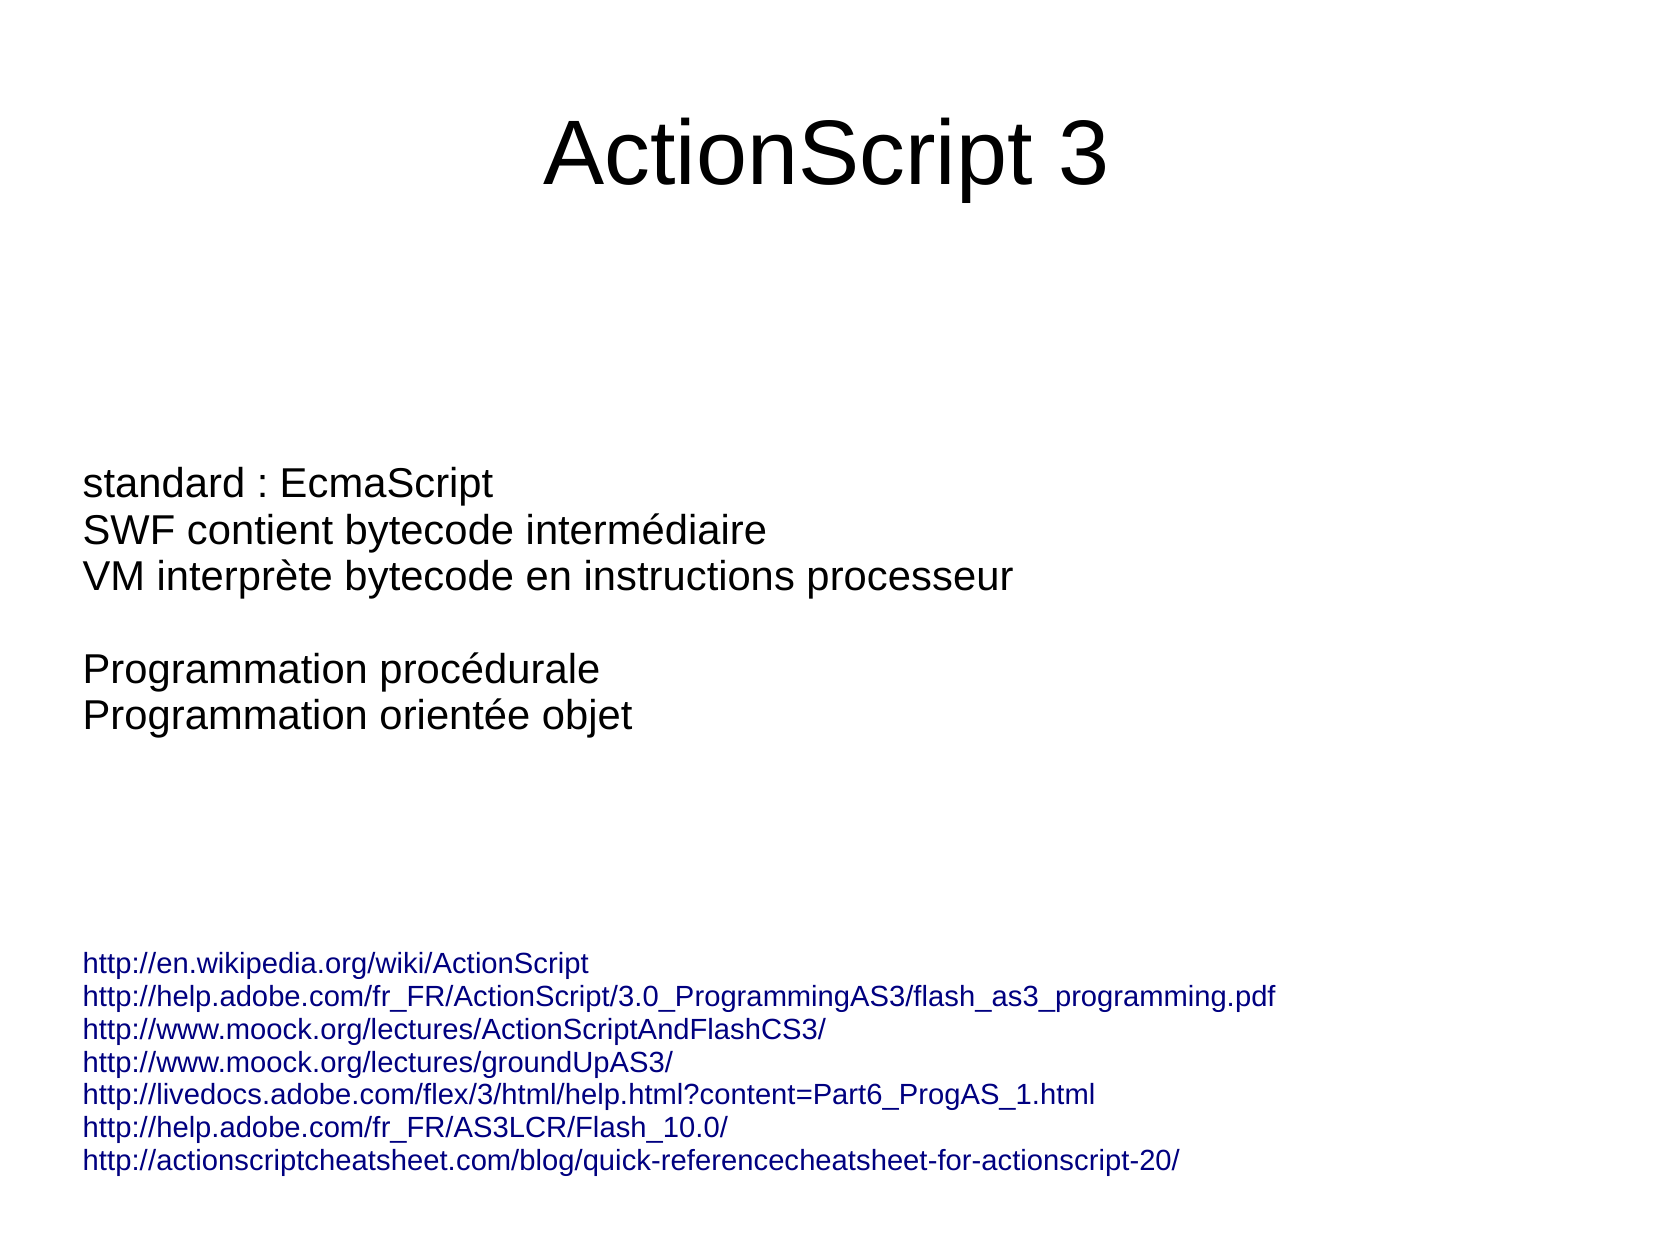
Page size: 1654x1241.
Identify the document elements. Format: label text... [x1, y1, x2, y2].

subtitle standard : EcmaScript SWF contient bytecode intermédiaire VM interprète bytecode en instructions processeur Programmation procédurale Programmation orientée objet [82, 220, 1571, 947]
title ActionScript 3 [82, 49, 1571, 220]
text_box http://en.wikipedia.org/wiki/ActionScript http://help.adobe.com/fr_FR/ActionScript/3.0_ProgrammingAS3/flash_as3_programming.pdf http://www.moock.org/lectures/ActionScriptAndFlashCS3/ http://www.moock.org/lectures/groundUpAS3/ http://livedocs.adobe.com/flex/3/html/help.html?content=Part6_ProgAS_1.html http://help.adobe.com/fr_FR/AS3LCR/Flash_10.0/ http://actionscriptcheatsheet.com/blog/quick-referencecheatsheet-for-actionscript-20/ [82, 947, 1648, 1210]
